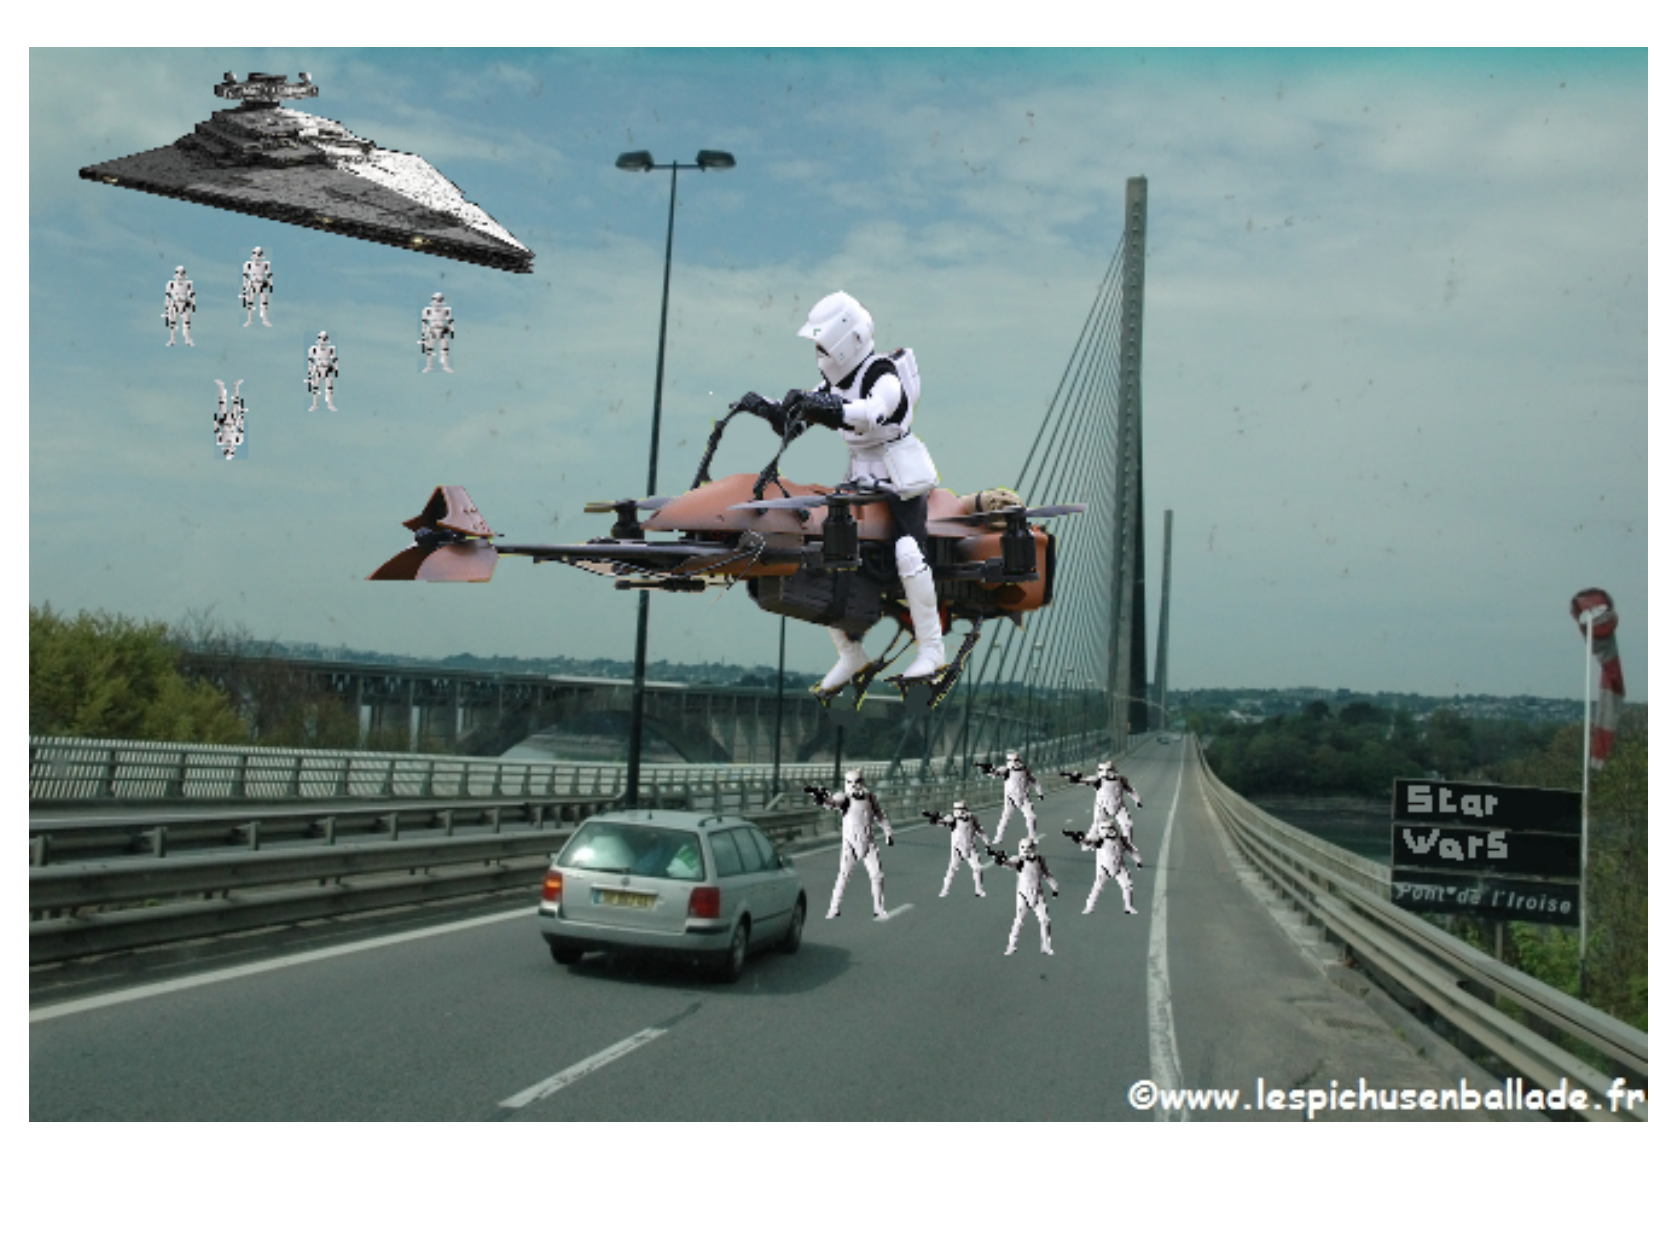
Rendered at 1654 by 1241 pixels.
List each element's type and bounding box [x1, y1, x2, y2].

picture [29, 47, 1648, 1123]
